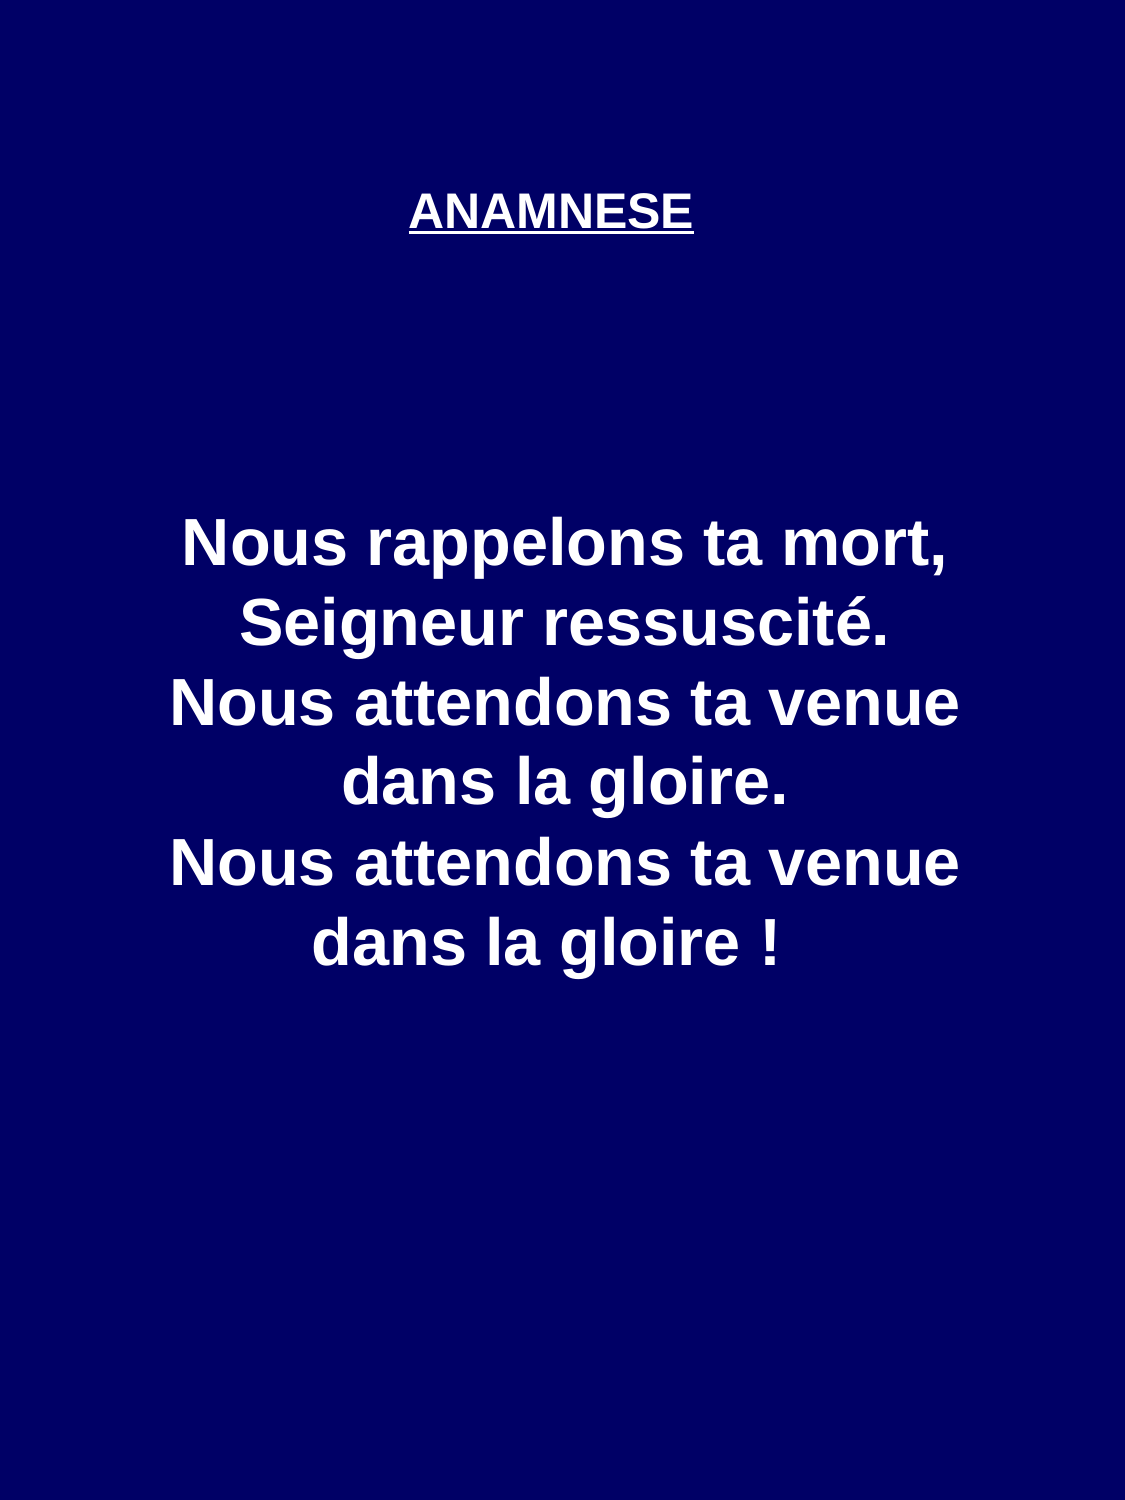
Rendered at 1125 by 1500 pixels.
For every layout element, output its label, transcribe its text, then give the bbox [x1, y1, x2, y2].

text_box ANAMNESE Nous rappelons ta mort, Seigneur ressuscité. Nous attendons ta venue dans la gloire. Nous attendons ta venue dans la gloire ! [114, 161, 1016, 996]
